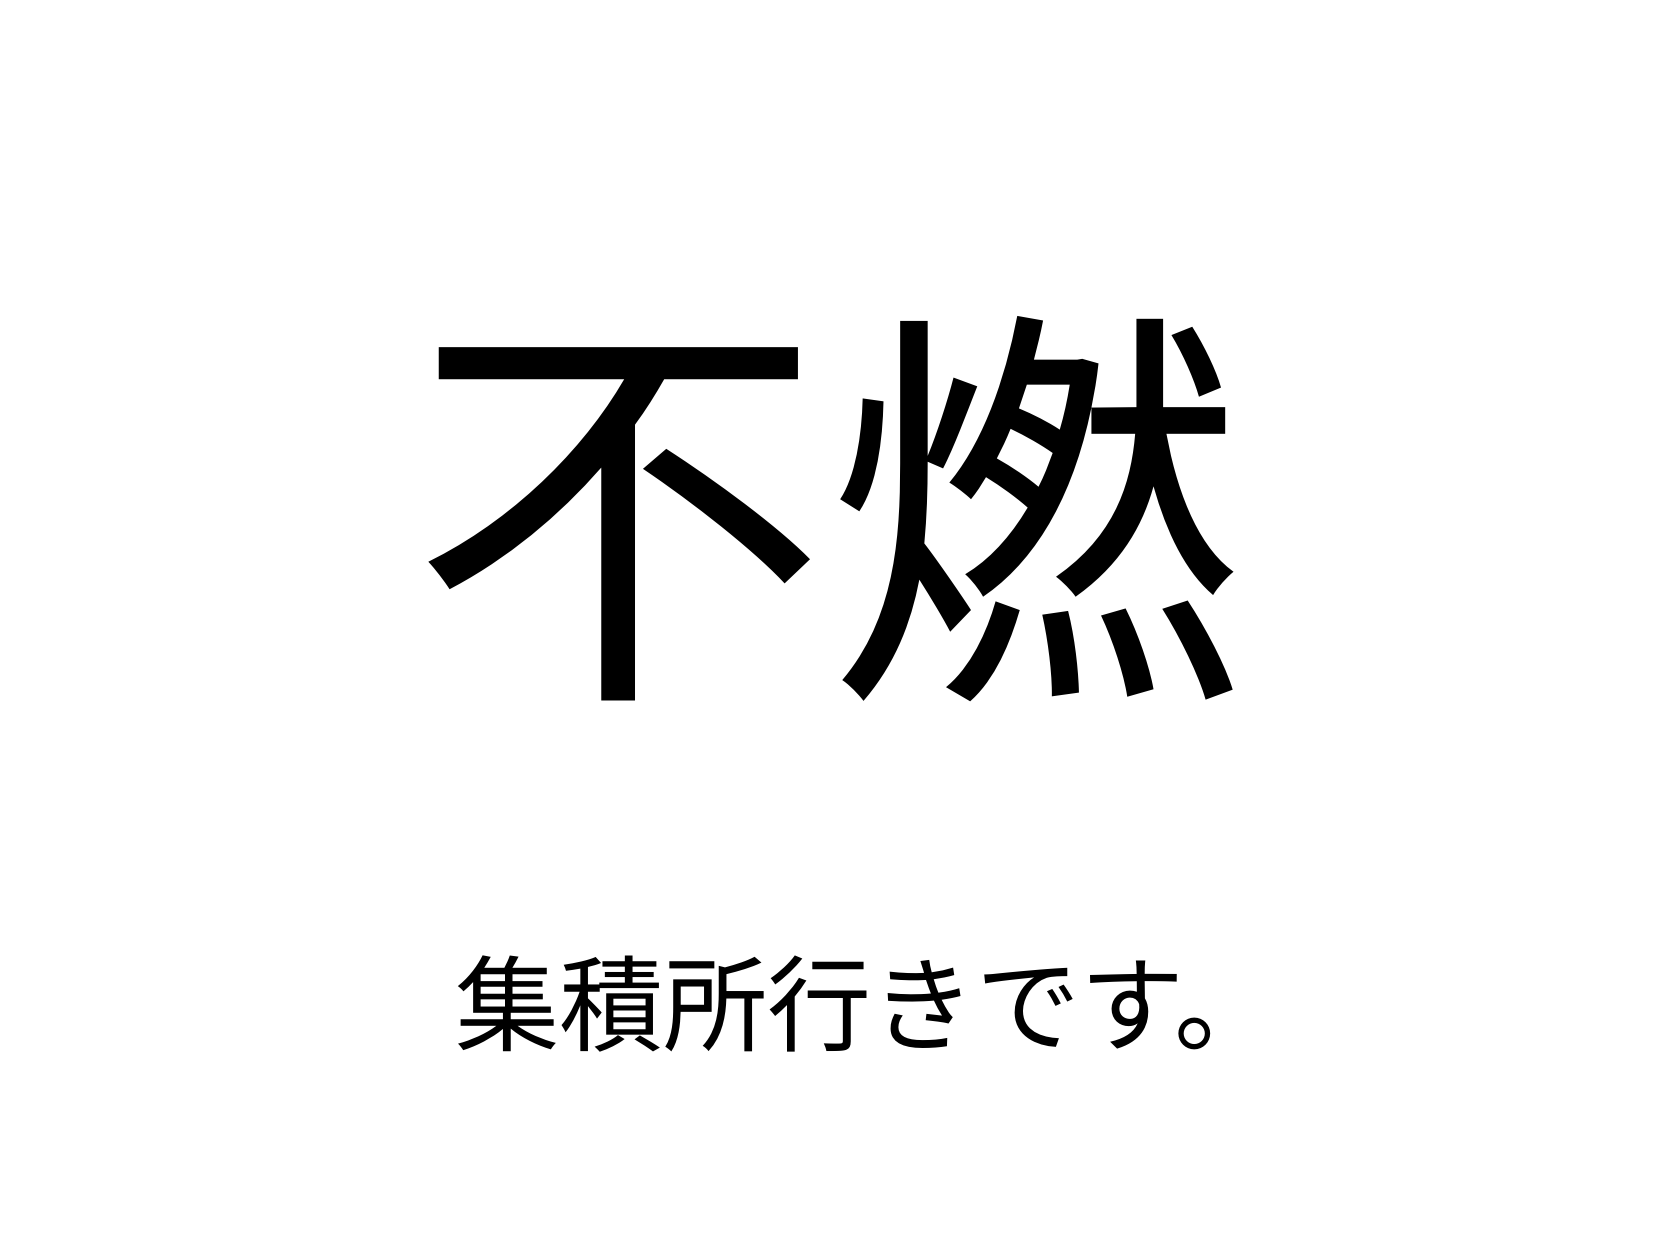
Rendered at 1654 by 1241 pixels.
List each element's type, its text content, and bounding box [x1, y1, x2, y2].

text_box 集積所行きです。 [440, 915, 1214, 1047]
text_box 不燃 [395, 177, 1259, 658]
